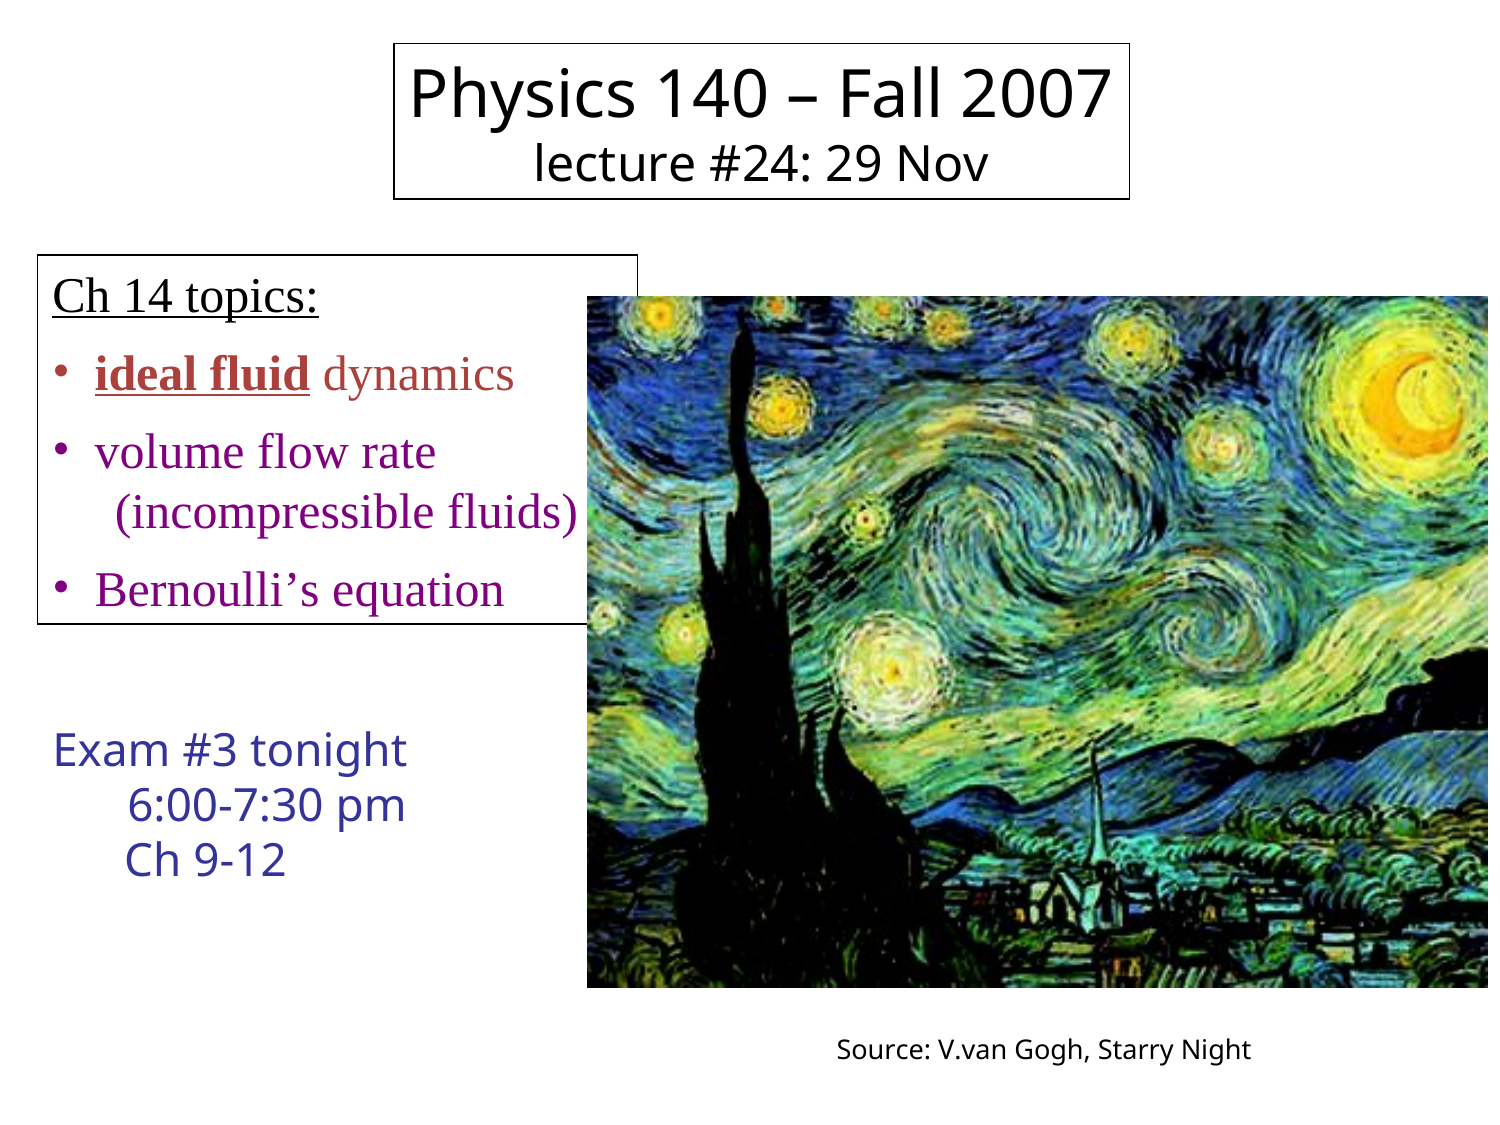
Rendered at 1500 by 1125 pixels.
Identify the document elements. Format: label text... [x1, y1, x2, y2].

picture [587, 296, 1488, 988]
text_box Physics 140 – Fall 2007 lecture #24: 29 Nov [393, 43, 1130, 199]
text_box Source: V.van Gogh, Starry Night [821, 1024, 1267, 1073]
text_box Ch 14 topics: ideal fluid dynamics volume flow rate (incompressible fluids) Bernoulli’s equation [37, 254, 638, 625]
text_box Exam #3 tonight 6:00-7:30 pm Ch 9-12 [37, 712, 587, 893]
